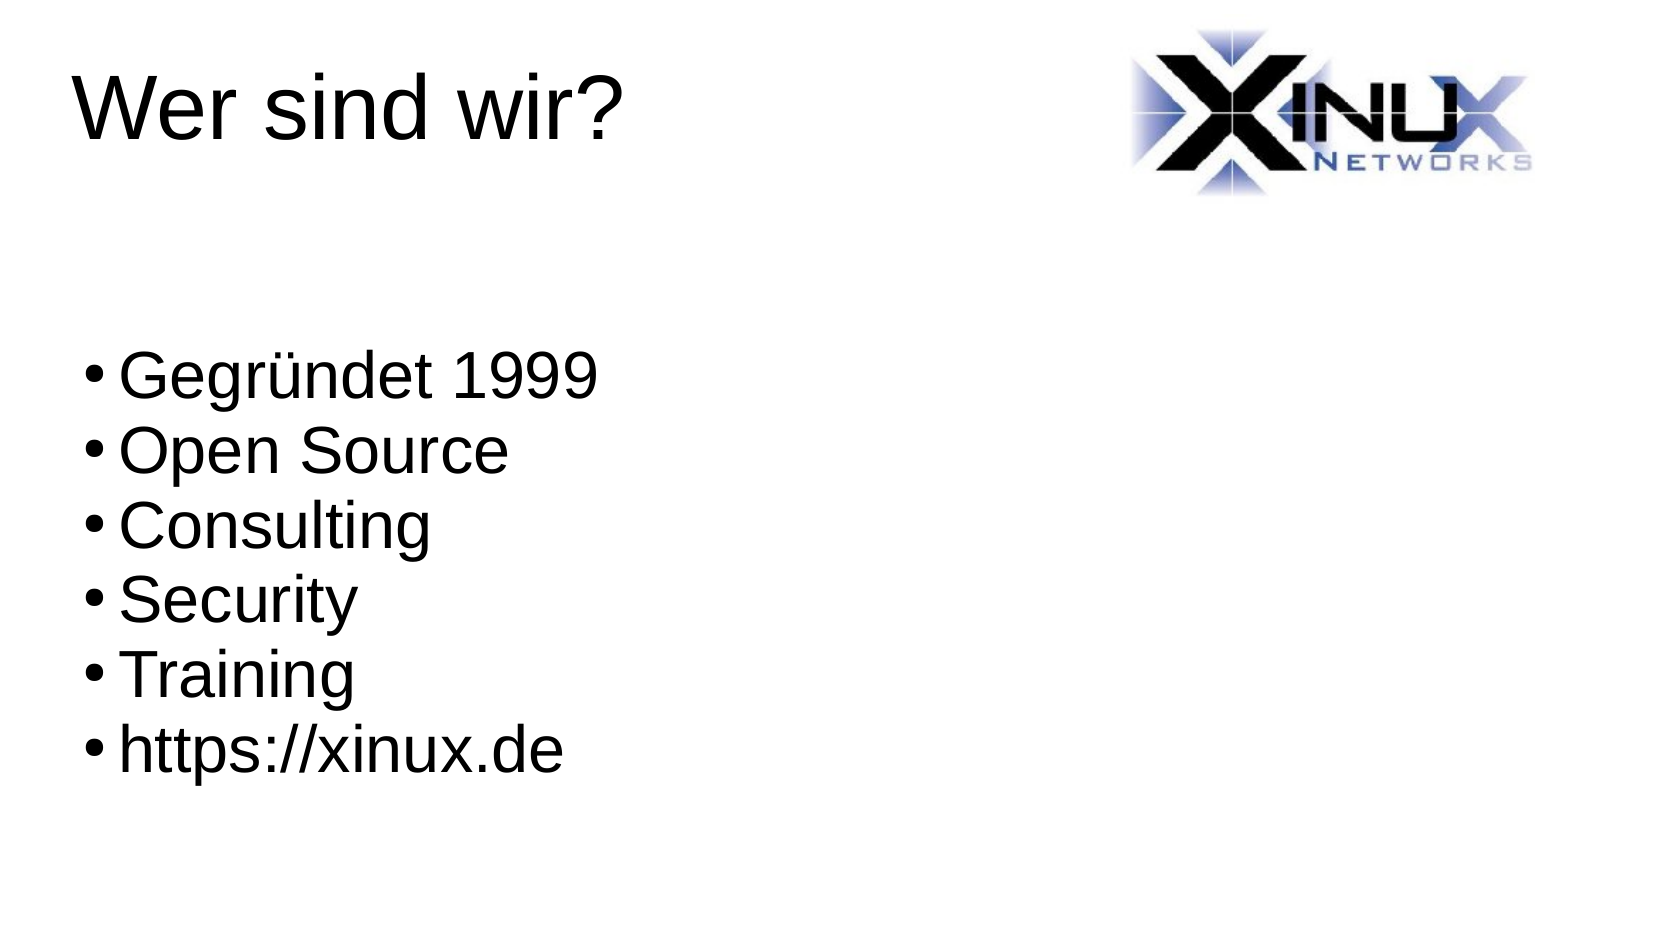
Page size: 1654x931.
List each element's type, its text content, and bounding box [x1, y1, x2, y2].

title Wer sind wir? [71, 30, 1021, 186]
subtitle Gegründet 1999 Open Source Consulting Security Training https://xinux.de [82, 225, 1571, 901]
picture [1110, 14, 1535, 215]
